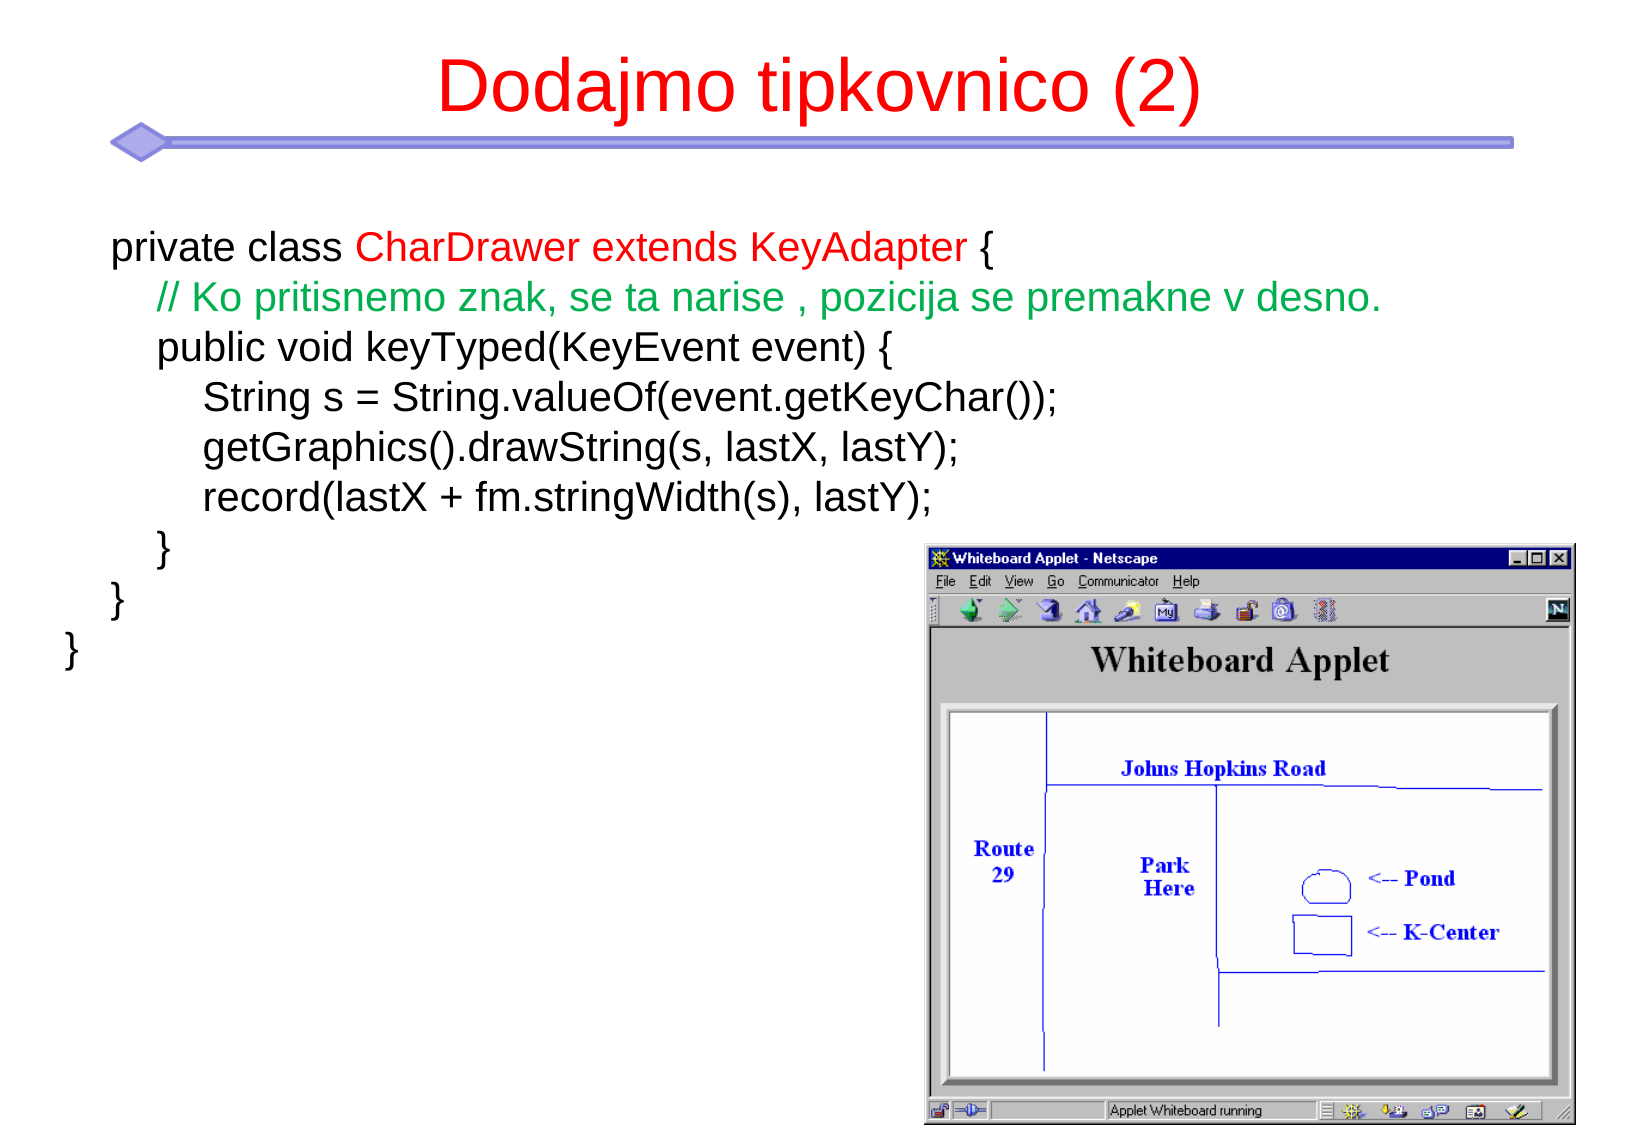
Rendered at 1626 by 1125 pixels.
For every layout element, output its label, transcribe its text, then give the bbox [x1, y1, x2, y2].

title Dodajmo tipkovnico (2) [125, 24, 1516, 138]
picture [924, 543, 1576, 1125]
picture [109, 121, 1515, 163]
text_box private class CharDrawer extends KeyAdapter { // Ko pritisnemo znak, se ta narise , pozicija se premakne v desno. public void keyTyped(KeyEvent event) { String s = String.valueOf(event.getKeyChar()); getGraphics().drawString(s, lastX, lastY); record(lastX + fm.stringWidth(s), lastY); } } } [49, 212, 1588, 679]
